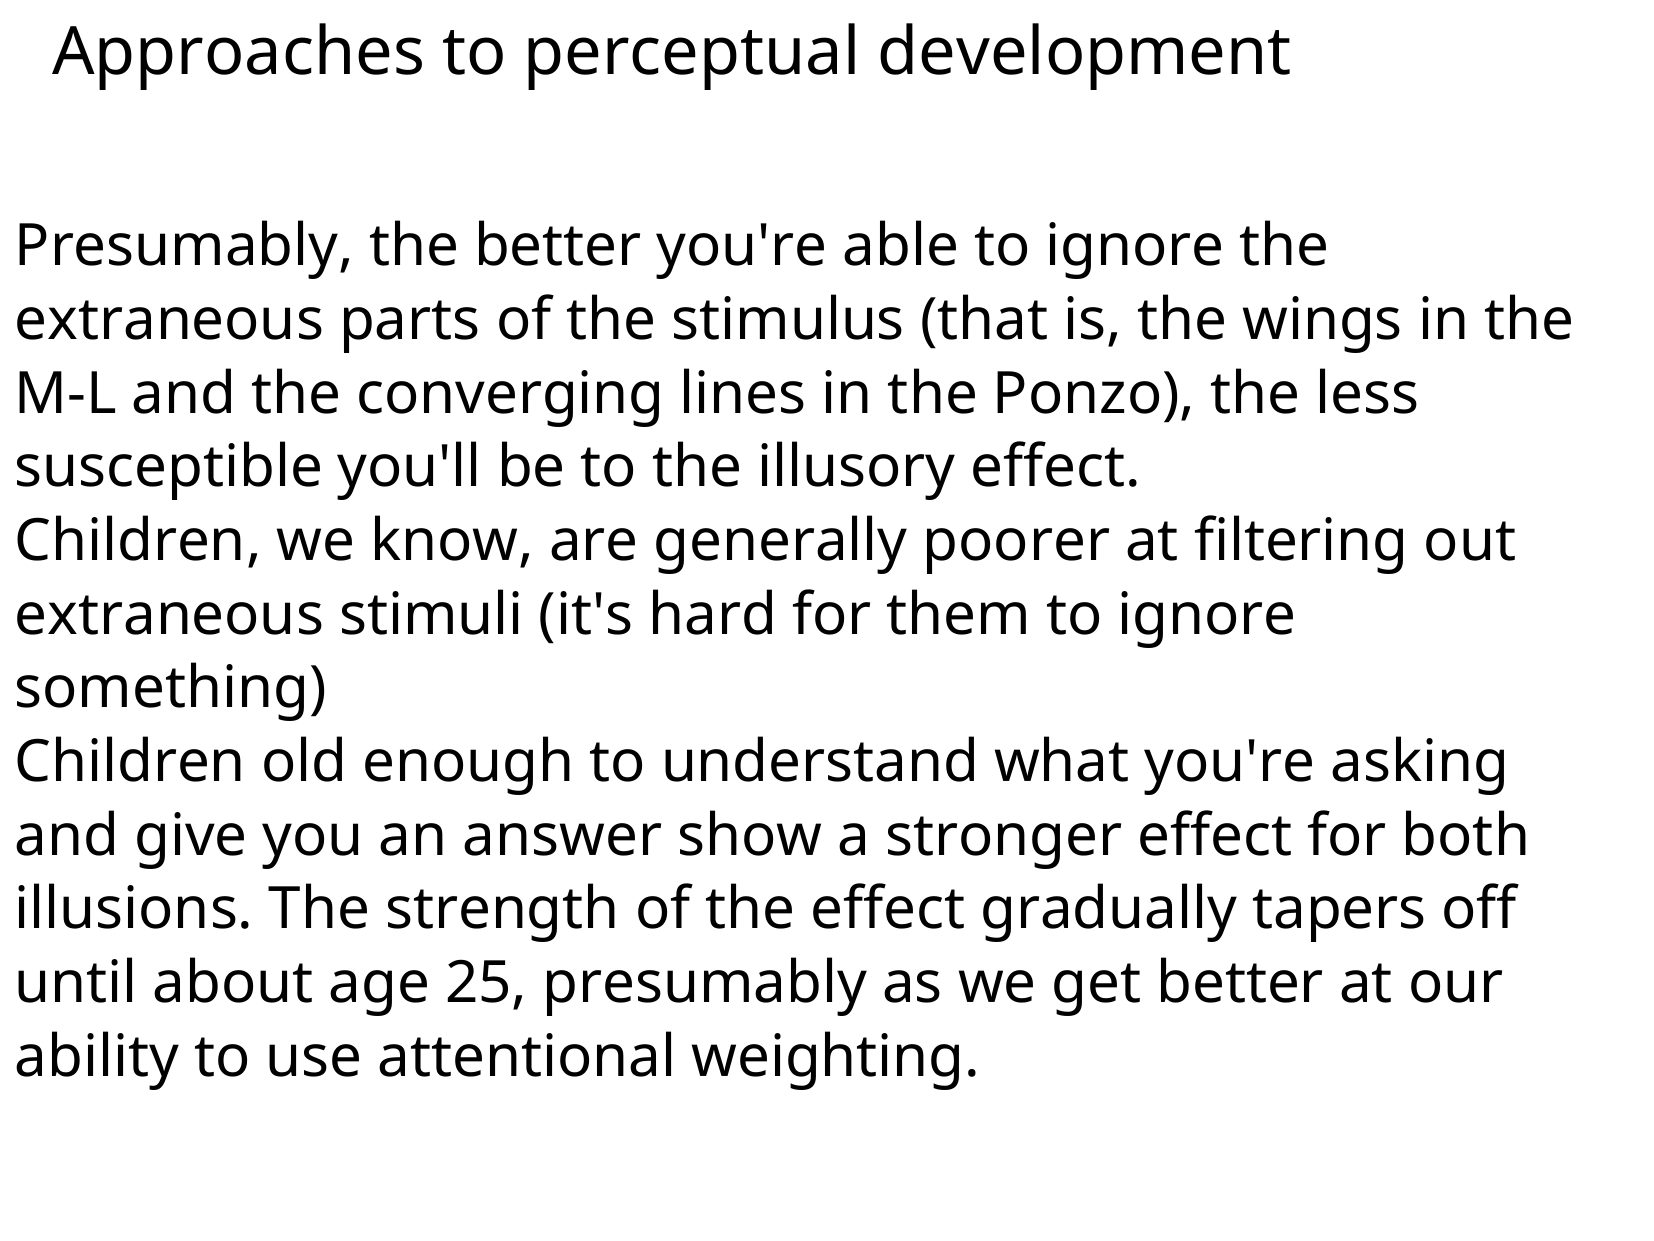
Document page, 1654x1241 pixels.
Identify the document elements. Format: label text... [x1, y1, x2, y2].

text_box Presumably, the better you're able to ignore the extraneous parts of the stimulus (that is, the wings in the M-L and the converging lines in the Ponzo), the less susceptible you'll be to the illusory effect. Children, we know, are generally poorer at filtering out extraneous stimuli (it's hard for them to ignore something) Children old enough to understand what you're asking and give you an answer show a stronger effect for both illusions. The strength of the effect gradually tapers off until about age 25, presumably as we get better at our ability to use attentional weighting. [0, 199, 1613, 1088]
text_box Approaches to perceptual development [37, 0, 1613, 199]
